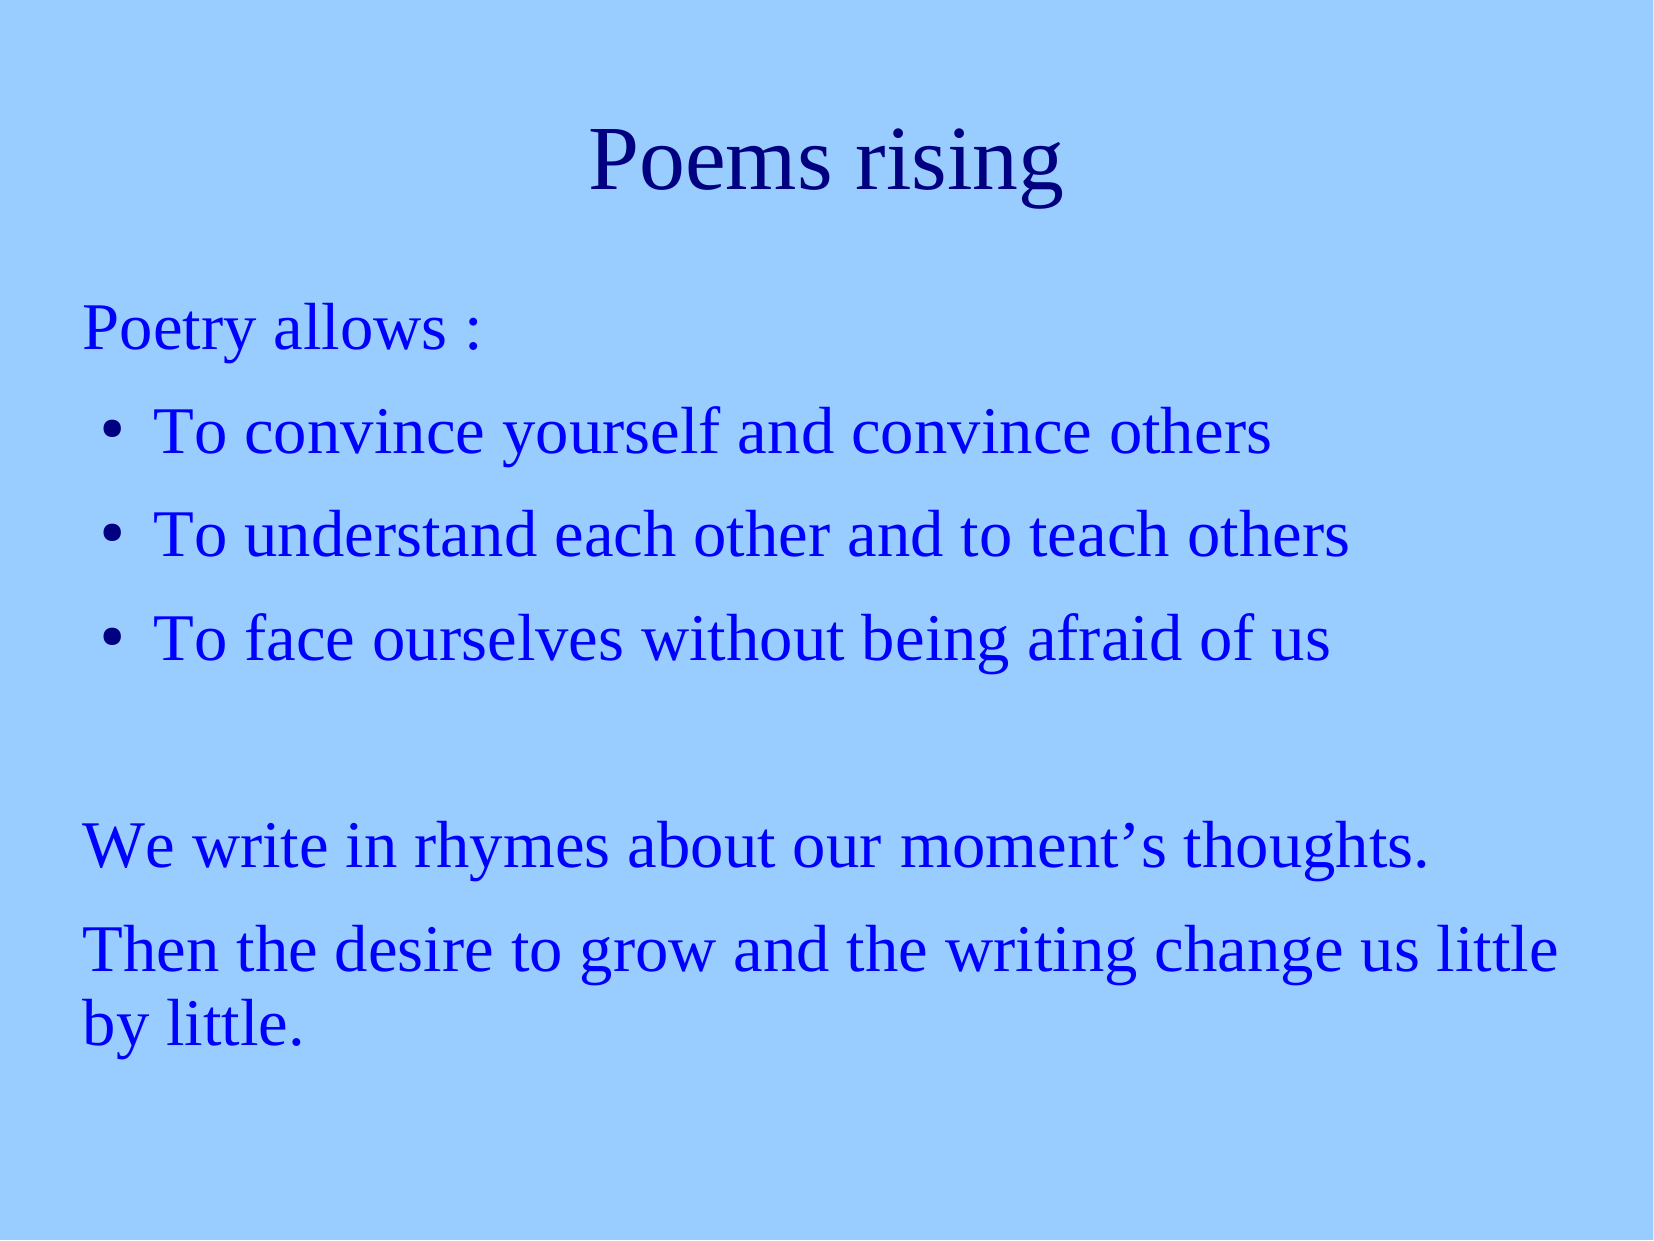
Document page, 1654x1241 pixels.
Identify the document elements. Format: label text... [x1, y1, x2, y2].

list Poetry allows : To convince yourself and convince others To understand each other and to teach others To face ourselves without being afraid of us We write in rhymes about our moment’s thoughts. Then the desire to grow and the writing change us little by little. [82, 290, 1571, 1060]
title Poems rising [82, 55, 1571, 263]
